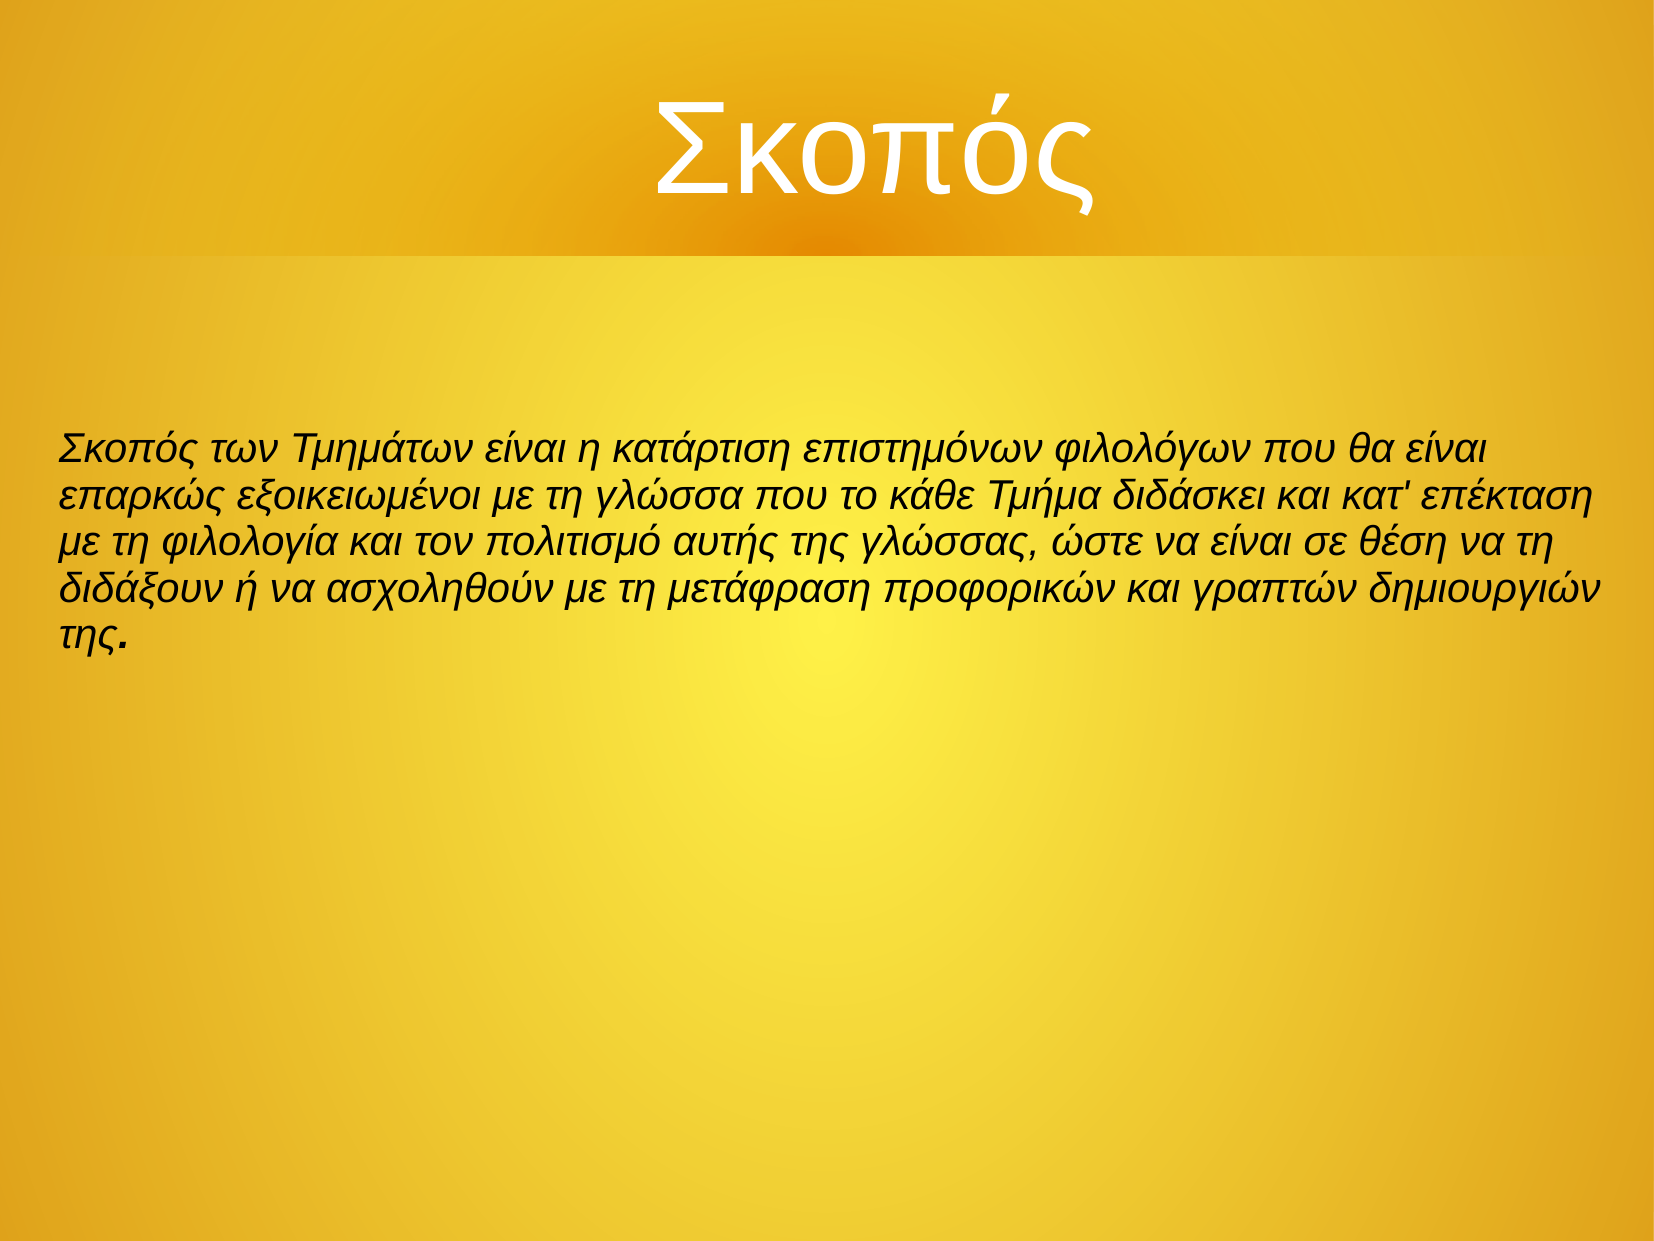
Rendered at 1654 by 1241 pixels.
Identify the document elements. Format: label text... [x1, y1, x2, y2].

title Σκοπός [129, 23, 1619, 272]
list Σκοπός των Τμημάτων είναι η κατάρτιση επιστημόνων φιλολόγων που θα είναι επαρκώς εξοικειωμένοι με τη γλώσσα που το κάθε Τμήμα διδάσκει και κατ' επέκταση με τη φιλολογία και τον πολιτισμό αυτής της γλώσσας, ώστε να είναι σε θέση να τη διδάξουν ή να ασχοληθούν με τη μετάφραση προφορικών και γραπτών δημιουργιών της. [59, 425, 1642, 1241]
